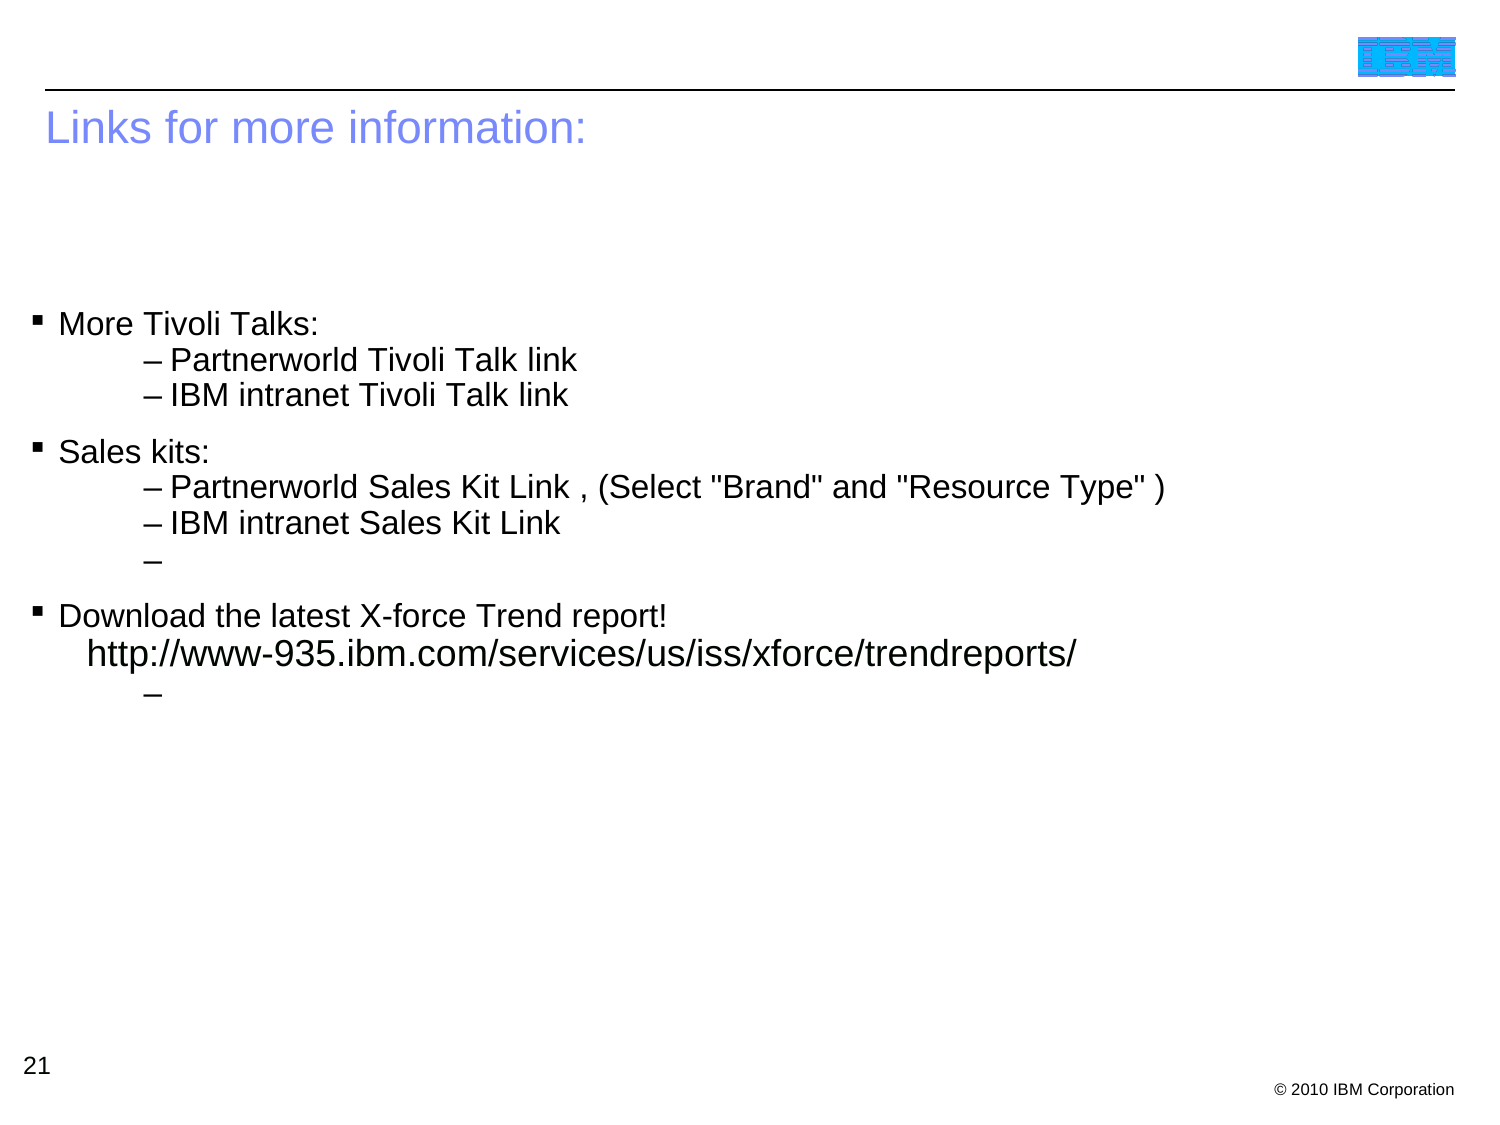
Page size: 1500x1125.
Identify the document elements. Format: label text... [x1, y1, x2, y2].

title Links for more information: [29, 97, 1456, 203]
list More Tivoli Talks: Partnerworld Tivoli Talk link IBM intranet Tivoli Talk link Sales kits: Partnerworld Sales Kit Link , (Select "Brand" and "Resource Type" ) IBM intranet Sales Kit Link Download the latest X-force Trend report! http://www-935.ibm.com/services/us/iss/xforce/trendreports/ [29, 307, 1456, 1043]
